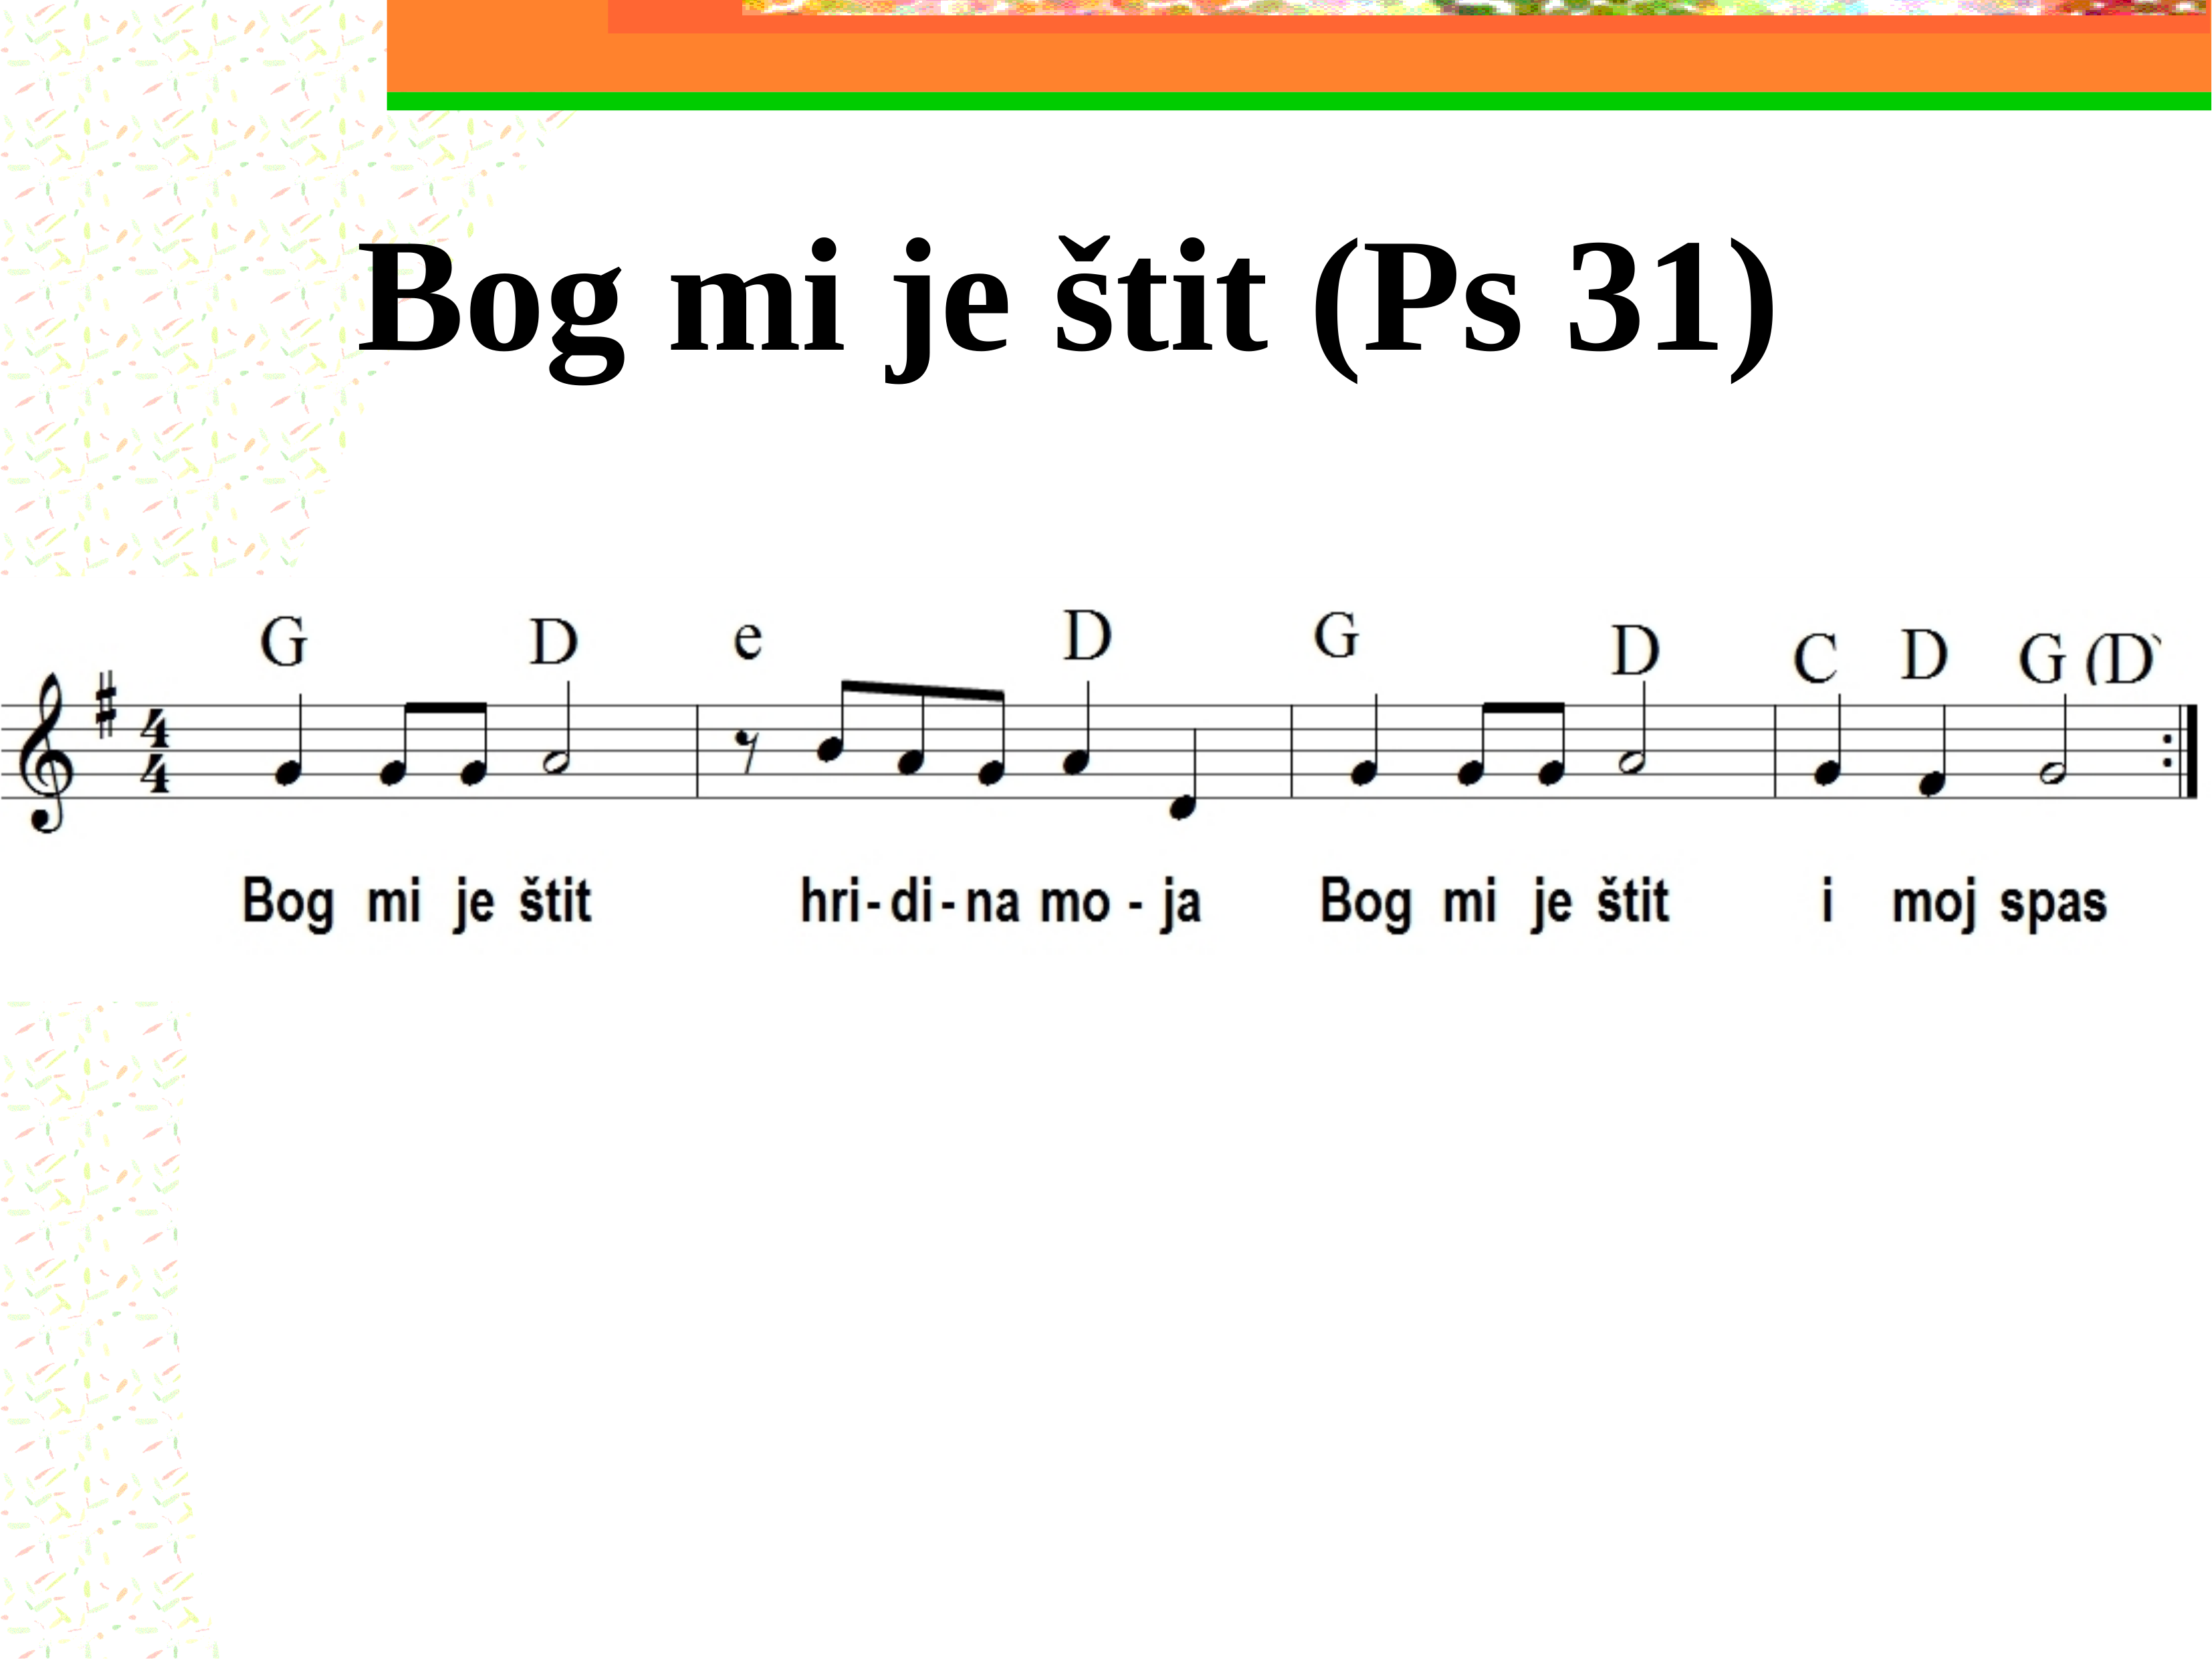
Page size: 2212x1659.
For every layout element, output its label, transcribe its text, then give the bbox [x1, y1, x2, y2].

text_box Bog mi je štit (Ps 31) [128, 147, 2009, 424]
picture [0, 0, 2212, 1659]
picture [608, 0, 2211, 33]
